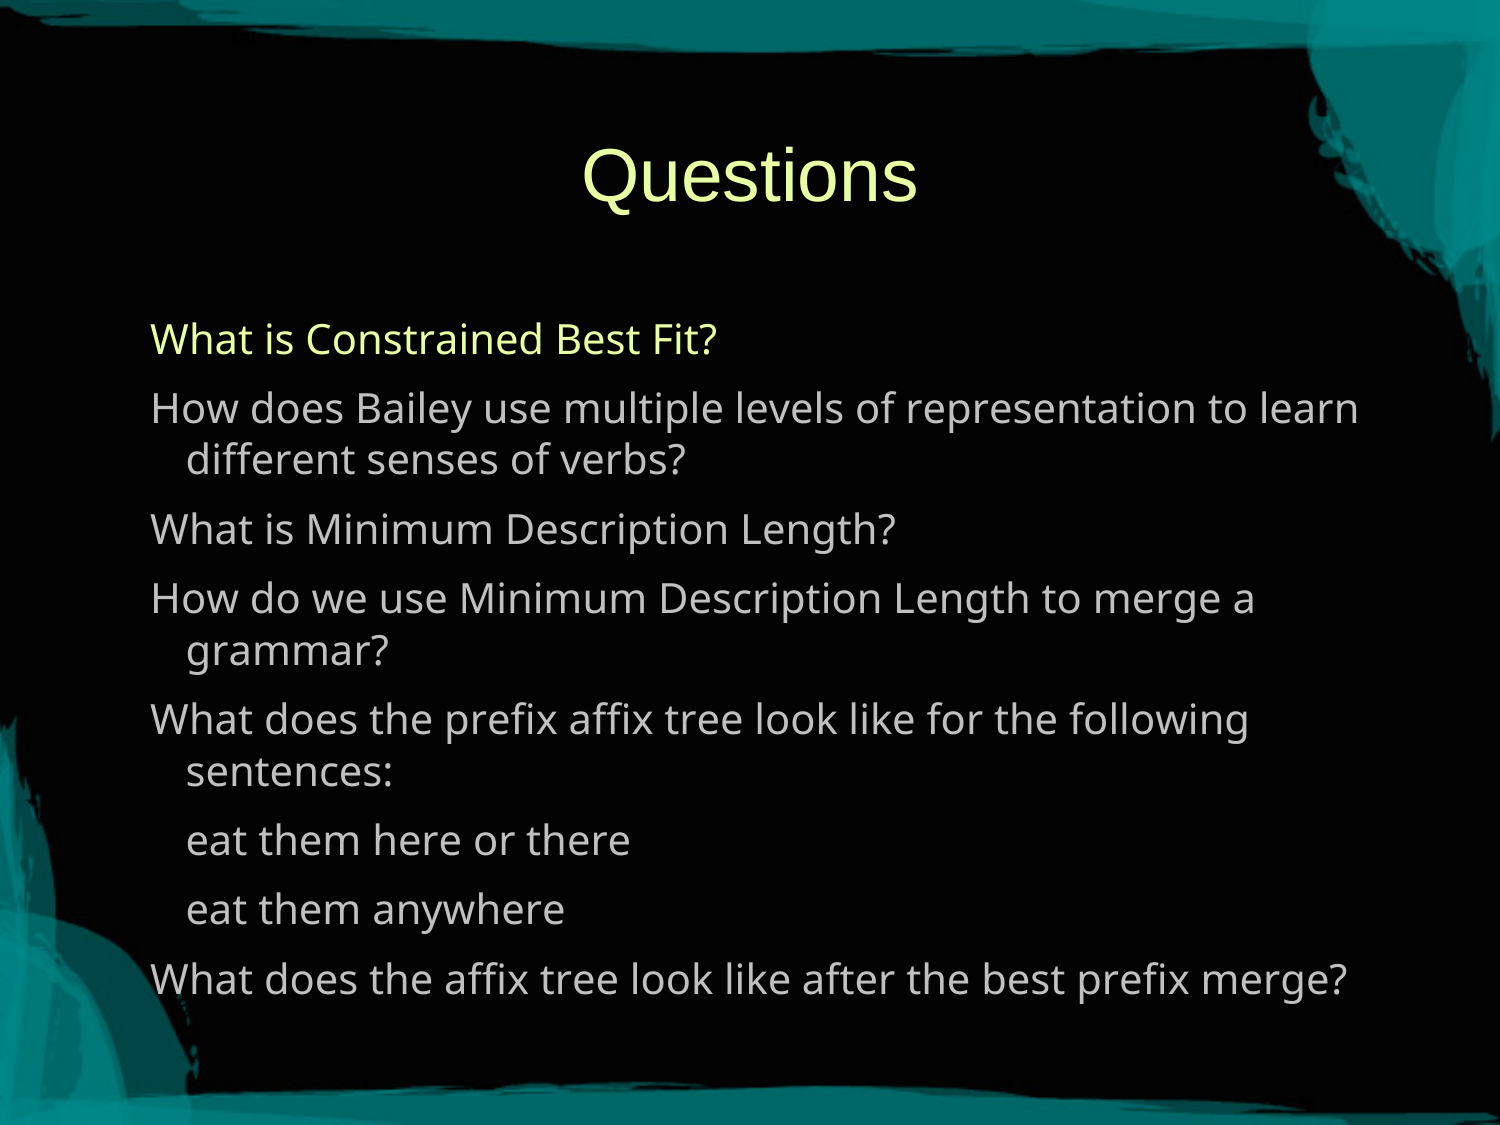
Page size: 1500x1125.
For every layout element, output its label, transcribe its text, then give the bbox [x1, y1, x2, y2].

picture [0, 0, 1500, 1125]
title Questions [112, 87, 1388, 224]
list What is Constrained Best Fit? How does Bailey use multiple levels of representation to learn different senses of verbs? What is Minimum Description Length? How do we use Minimum Description Length to merge a grammar? What does the prefix affix tree look like for the following sentences: eat them here or there eat them anywhere What does the affix tree look like after the best prefix merge? [99, 224, 1388, 1038]
